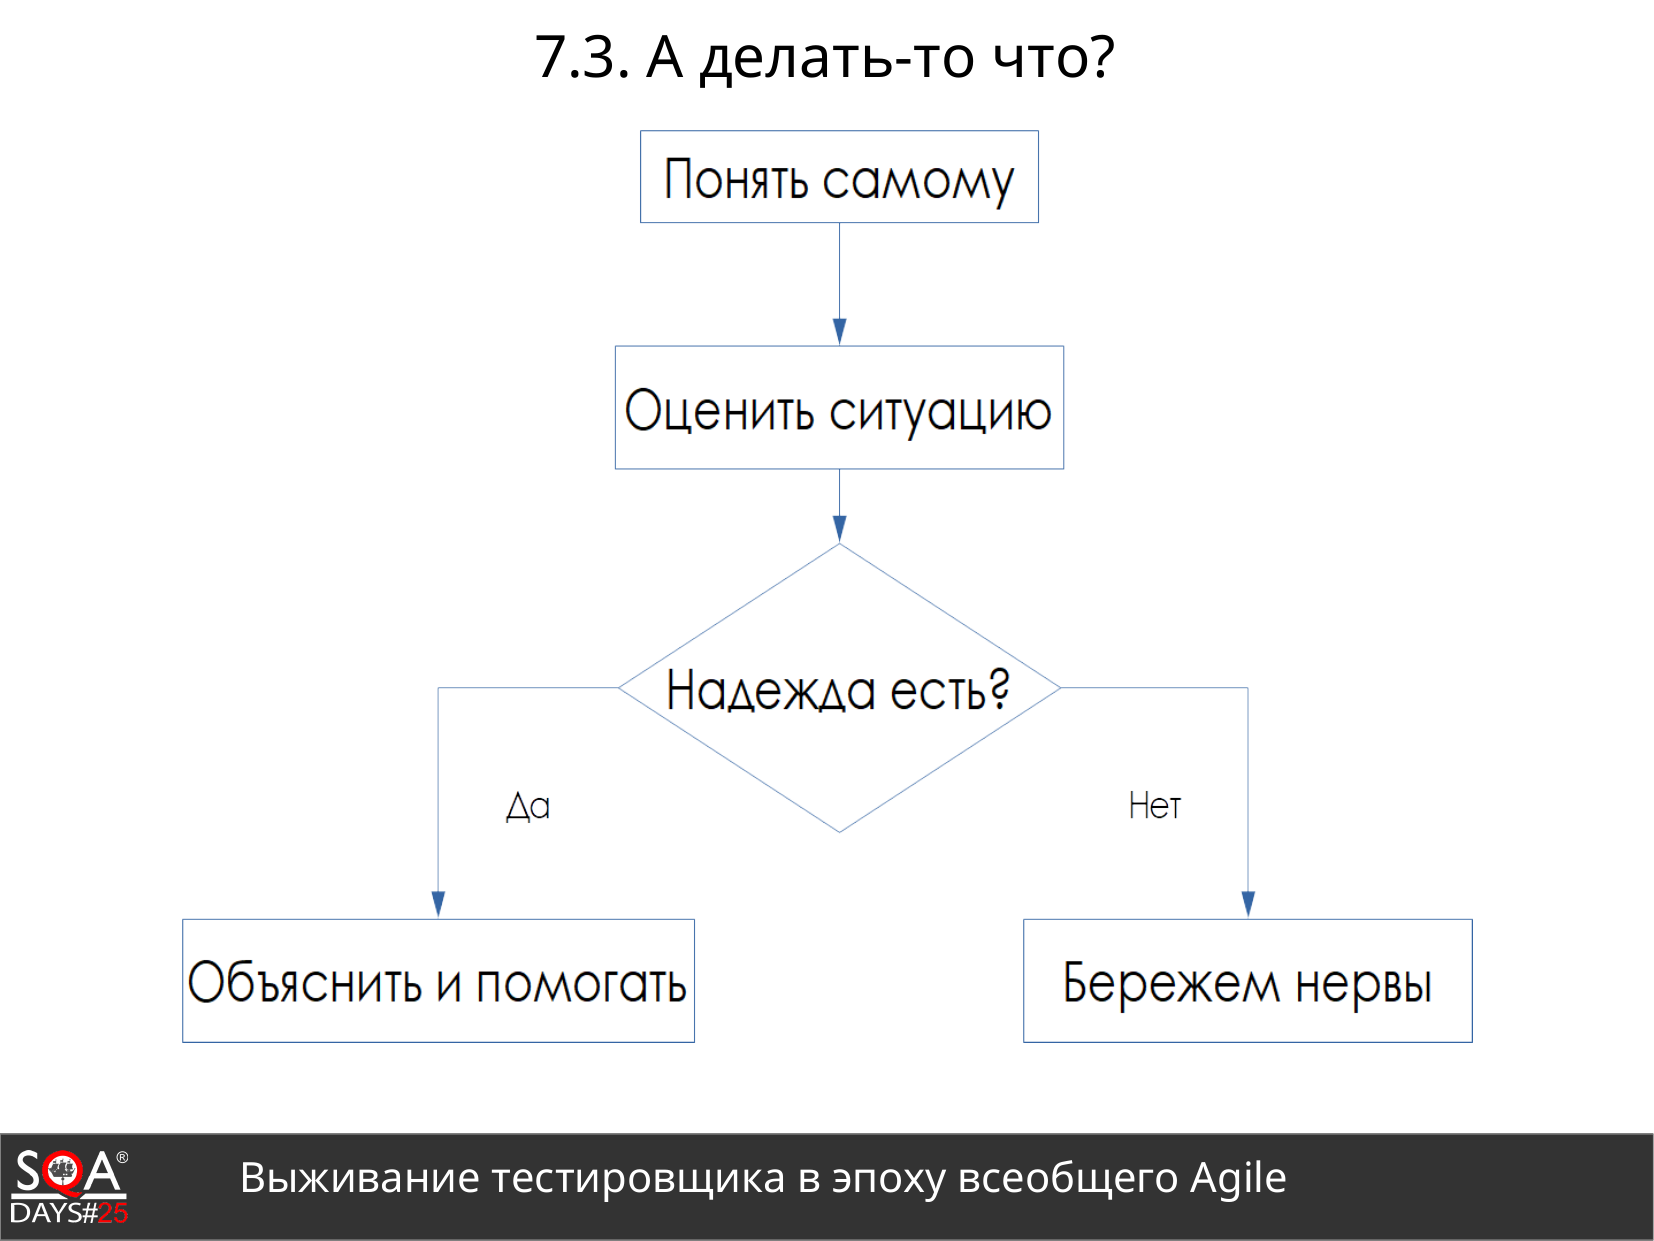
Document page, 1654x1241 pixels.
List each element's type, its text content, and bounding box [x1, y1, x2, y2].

text_box [0, 1133, 1654, 1241]
picture [11, 1150, 128, 1223]
text_box 7.3. А делать-то что? [519, 11, 1135, 97]
picture [181, 129, 1473, 1043]
text_box Выживание тестировщика в эпоху всеобщего Agile [224, 1145, 1607, 1229]
